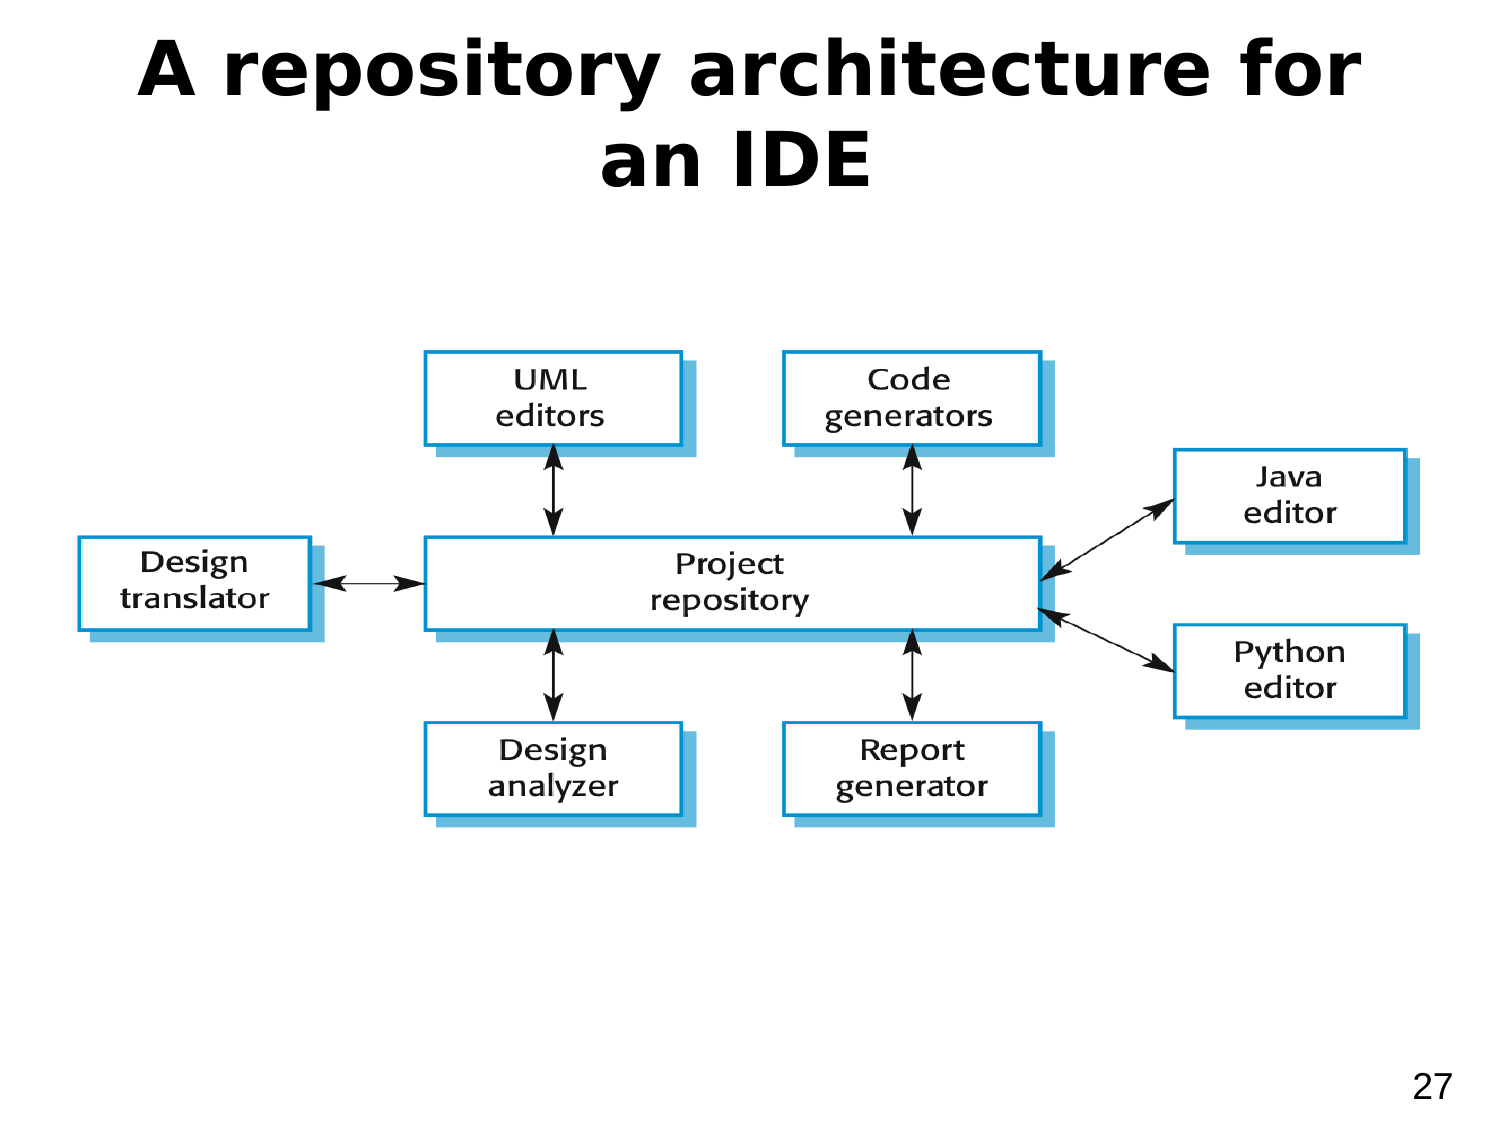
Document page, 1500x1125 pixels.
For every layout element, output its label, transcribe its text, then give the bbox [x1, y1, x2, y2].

picture [74, 291, 1425, 888]
title A repository architecture for an IDE [75, 44, 1425, 177]
